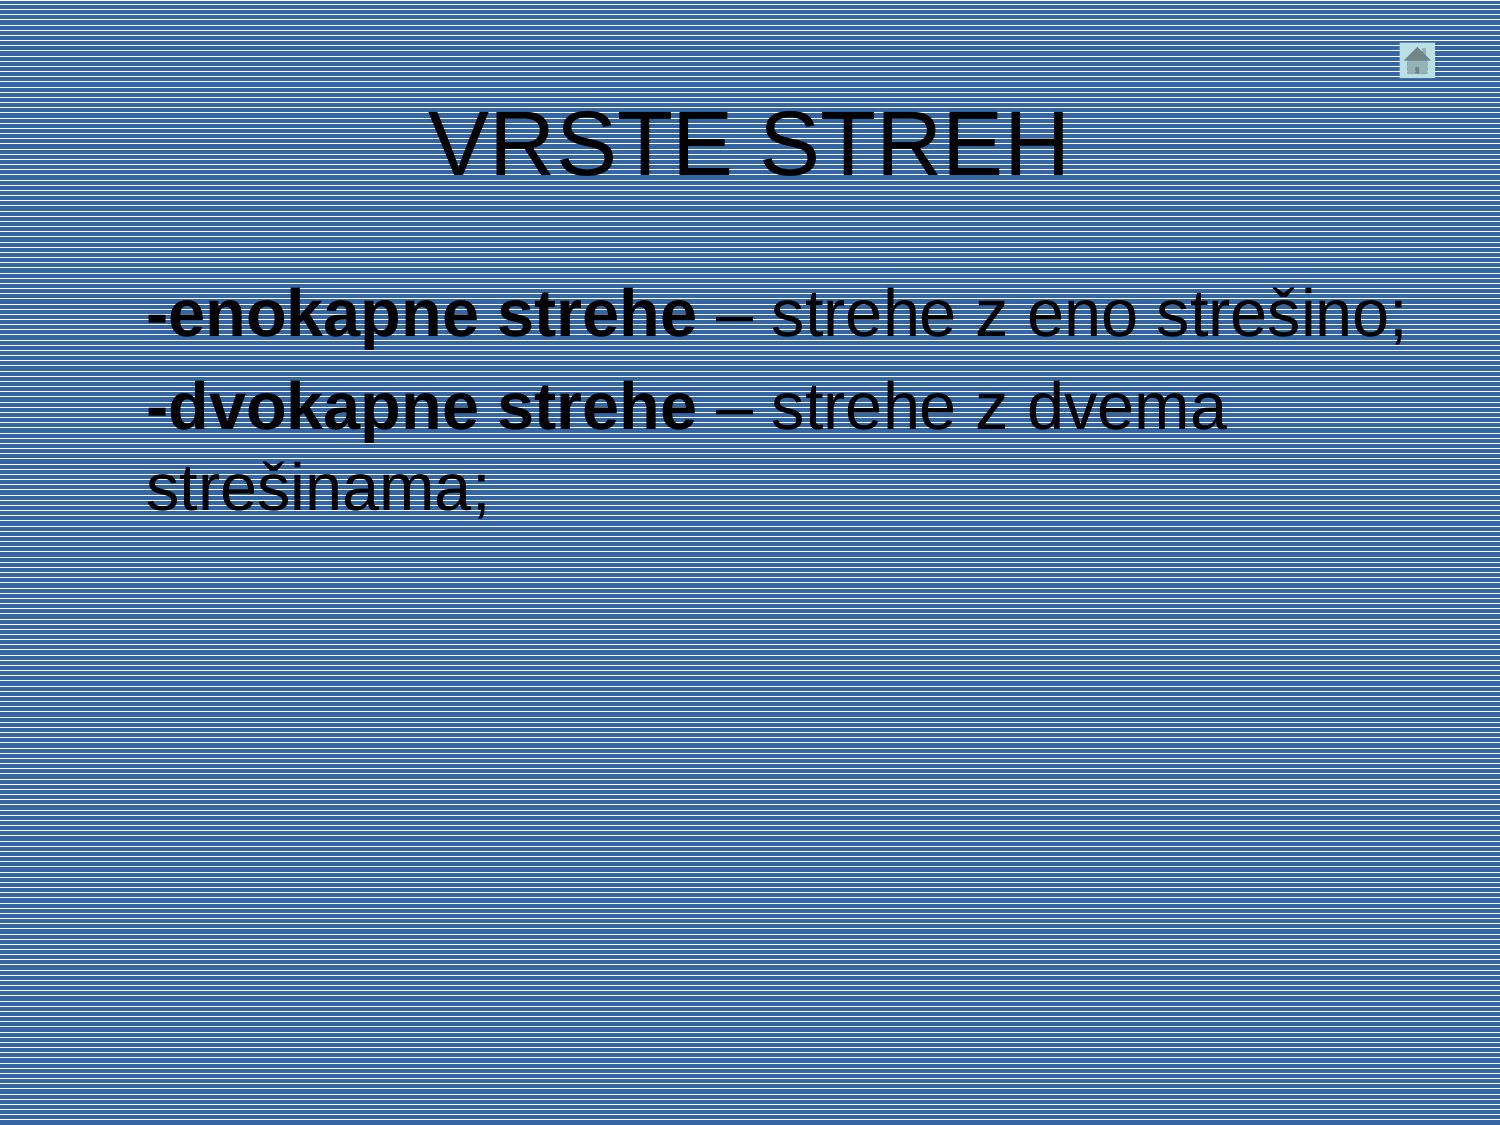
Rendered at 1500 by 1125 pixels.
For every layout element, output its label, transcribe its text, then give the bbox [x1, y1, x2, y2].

list -enokapne strehe – strehe z eno strešino; -dvokapne strehe – strehe z dvema strešinama; [75, 262, 1425, 1005]
text_box [1399, 42, 1436, 79]
title VRSTE STREH [75, 45, 1425, 233]
